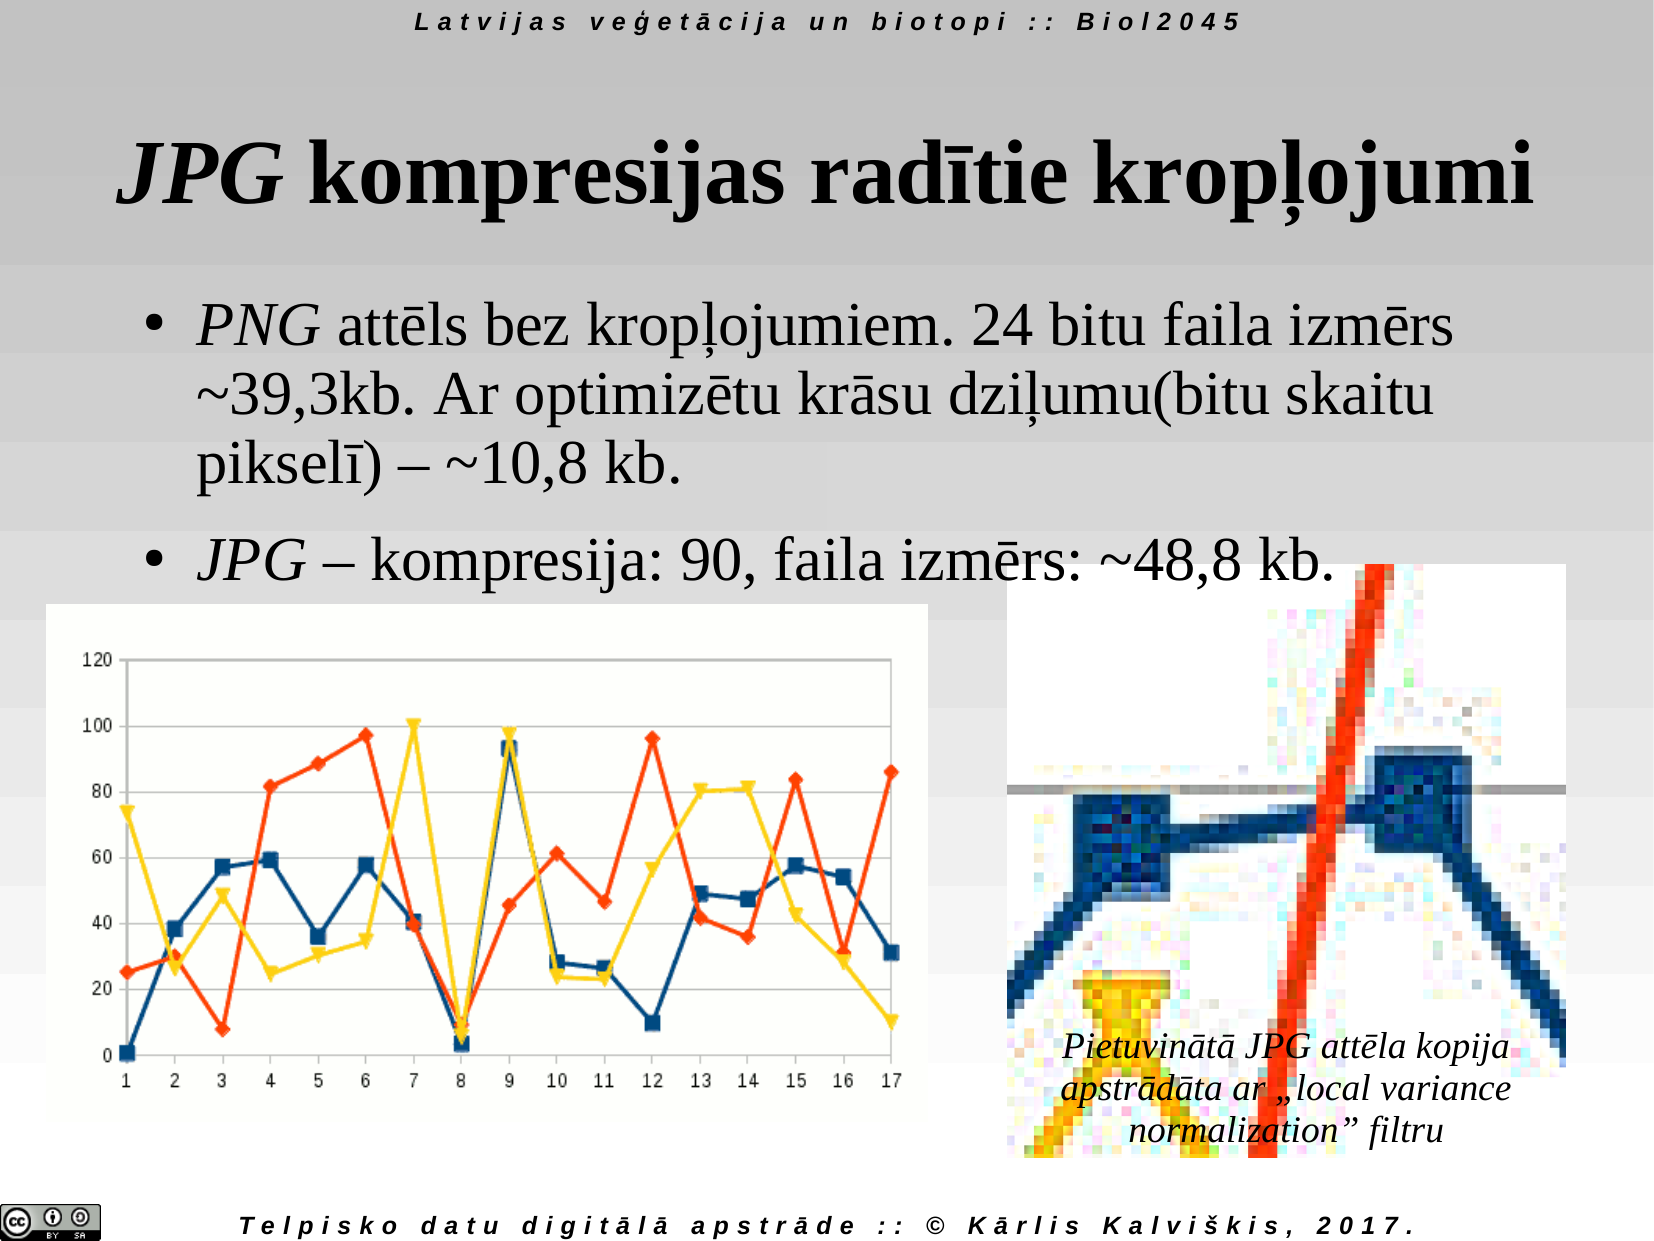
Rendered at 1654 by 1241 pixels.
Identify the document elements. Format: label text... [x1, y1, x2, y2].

list PNG attēls bez kropļojumiem. 24 bitu faila izmērs ~39,3kb. Ar optimizētu krāsu dziļumu(bitu skaitu pikselī) – ~10,8 kb. JPG – kompresija: 90, faila izmērs: ~48,8 kb. [125, 289, 1529, 1113]
text_box Pietuvinātā JPG attēla kopija apstrādāta ar „local variance normalization” filtru [1007, 1040, 1566, 1158]
picture [0, 0, 1654, 1241]
title JPG kompresijas radītie kropļojumi [29, 49, 1625, 296]
